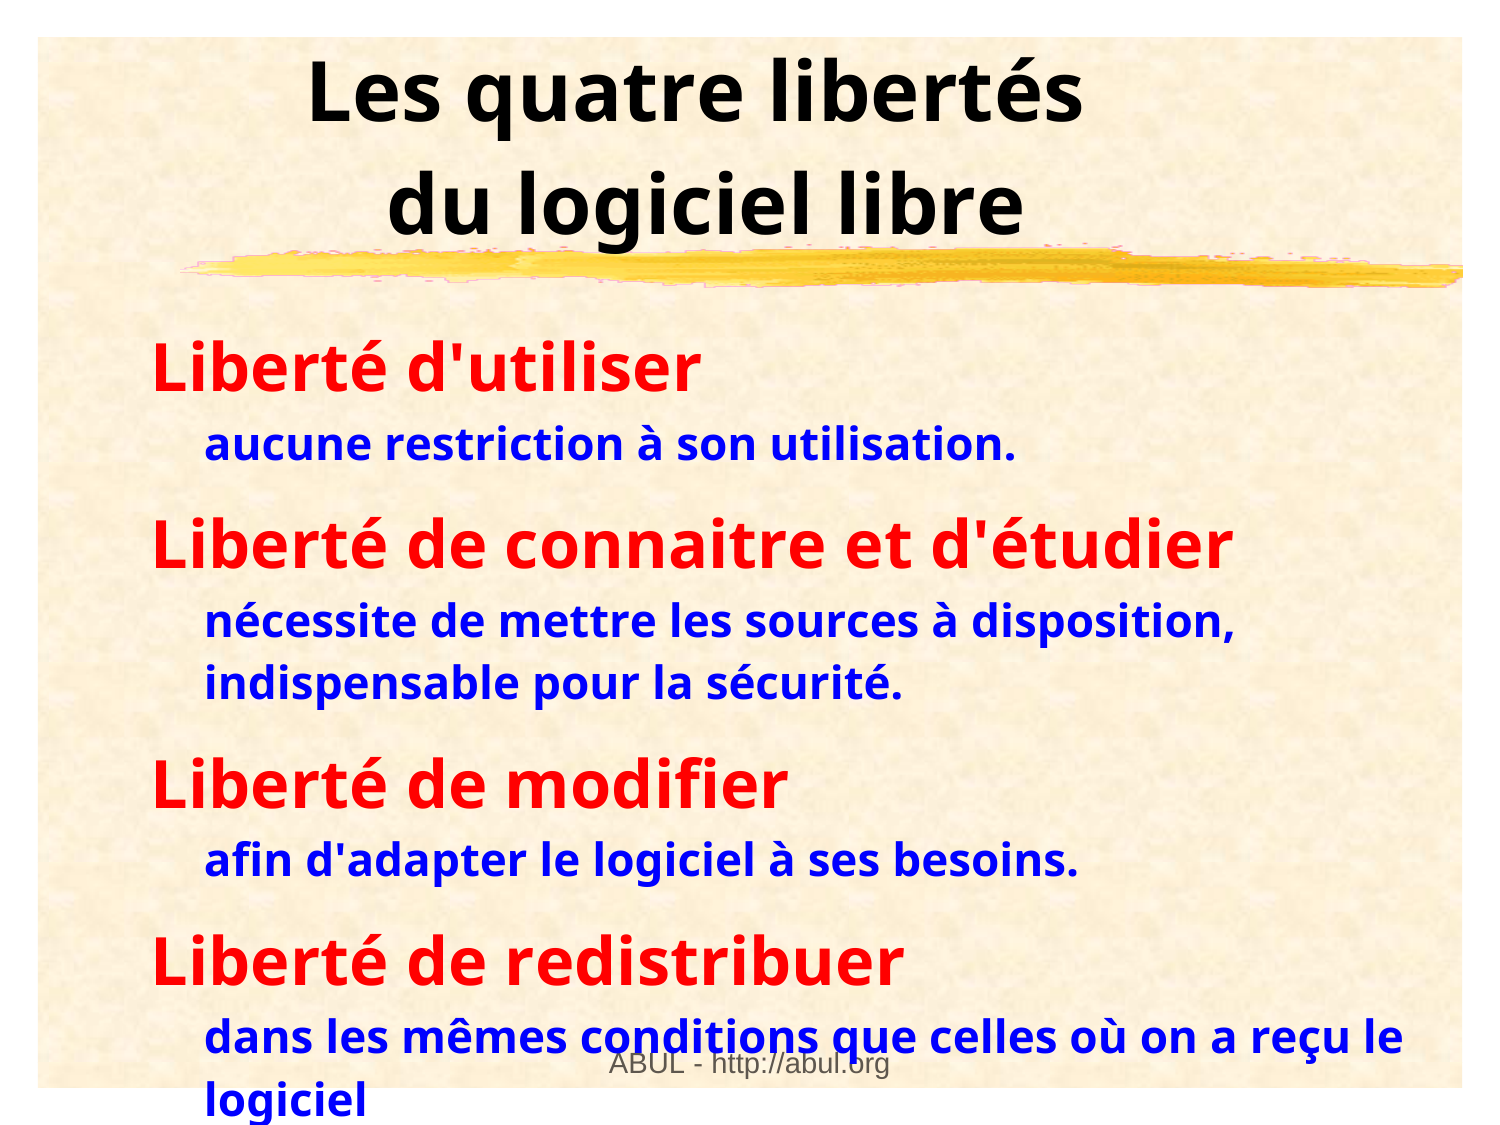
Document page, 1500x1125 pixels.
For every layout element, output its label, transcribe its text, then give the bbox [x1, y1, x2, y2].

picture [37, 37, 1463, 1088]
list Liberté d'utiliser aucune restriction à son utilisation. Liberté de connaitre et d'étudier nécessite de mettre les sources à disposition, indispensable pour la sécurité. Liberté de modifier afin d'adapter le logiciel à ses besoins. Liberté de redistribuer dans les mêmes conditions que celles où on a reçu le logiciel [133, 320, 1408, 1023]
title Les quatre libertés du logiciel libre [101, 39, 1312, 253]
